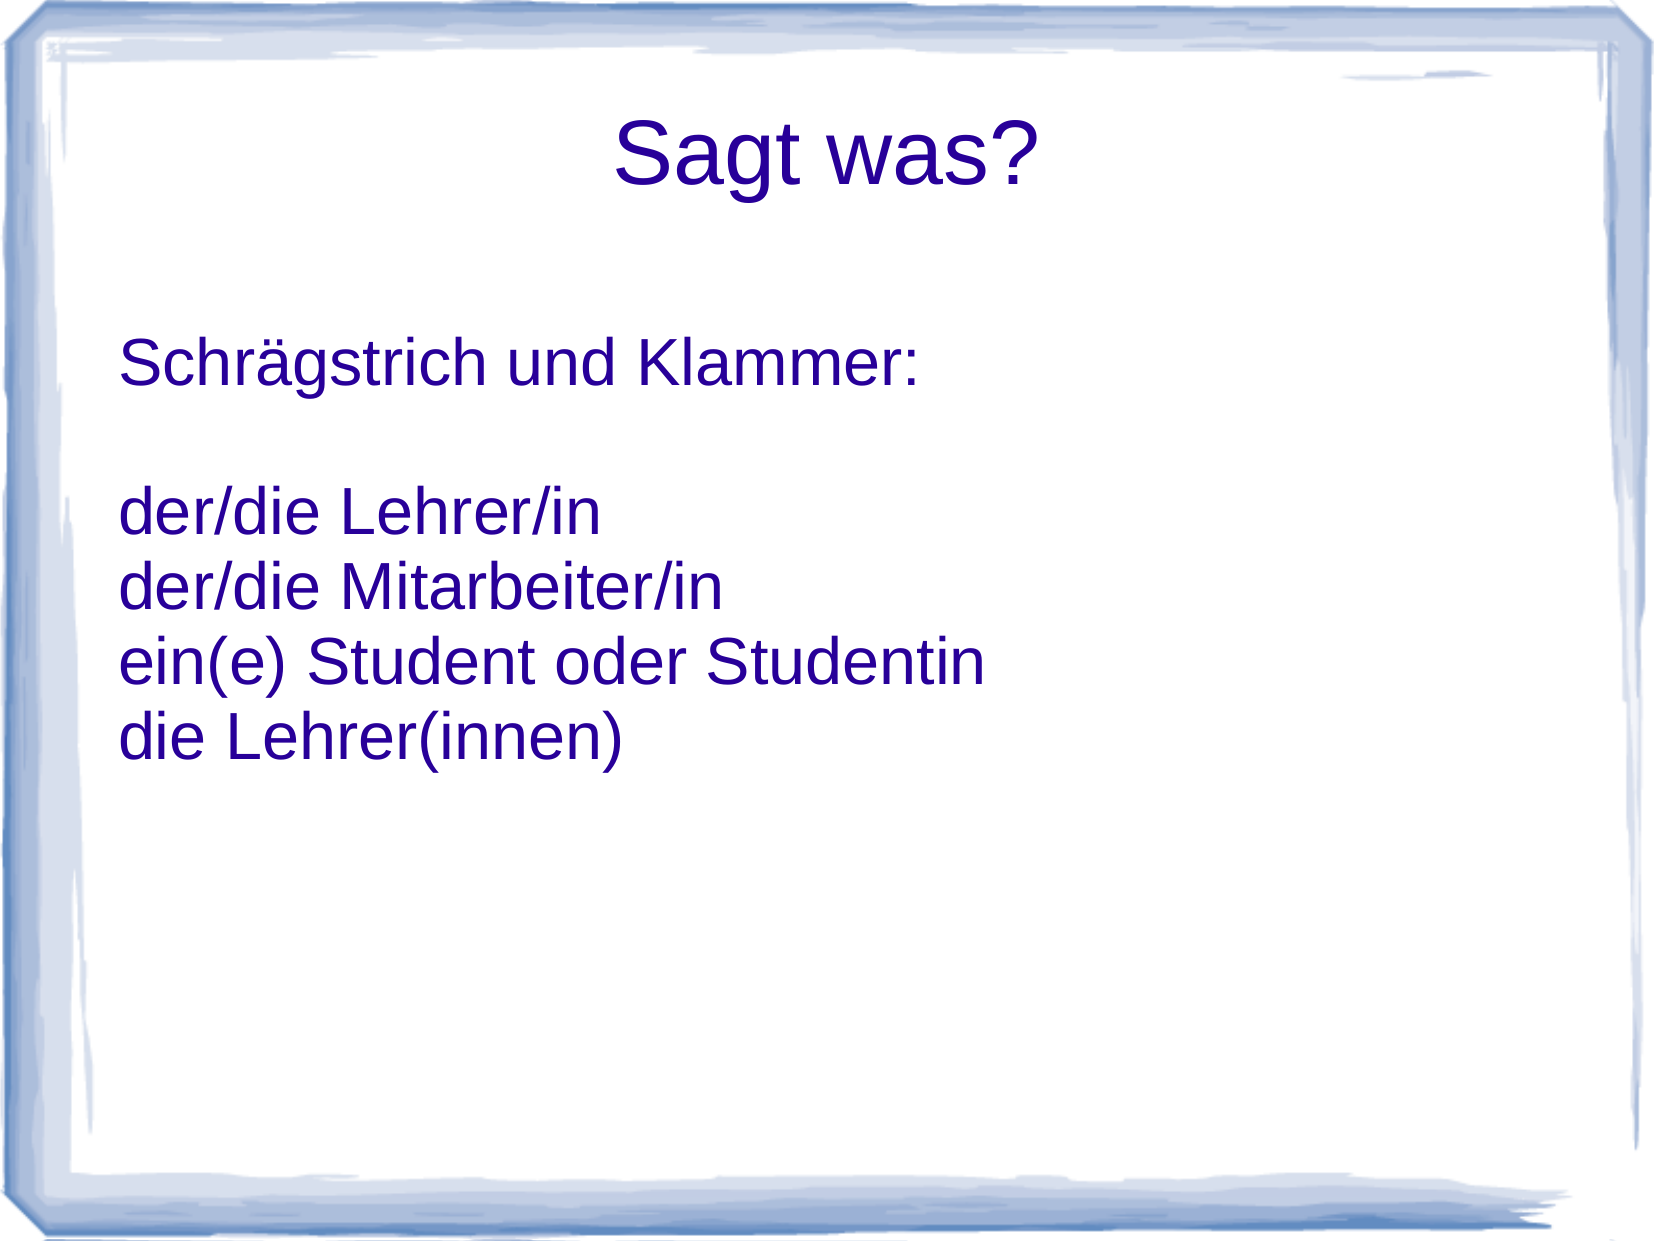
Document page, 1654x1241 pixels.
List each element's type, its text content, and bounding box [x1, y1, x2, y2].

picture [0, 0, 1654, 1241]
subtitle Schrägstrich und Klammer: der/die Lehrer/in der/die Mitarbeiter/in ein(e) Student oder Studentin die Lehrer(innen) [118, 324, 1571, 1004]
title Sagt was? [82, 49, 1571, 257]
